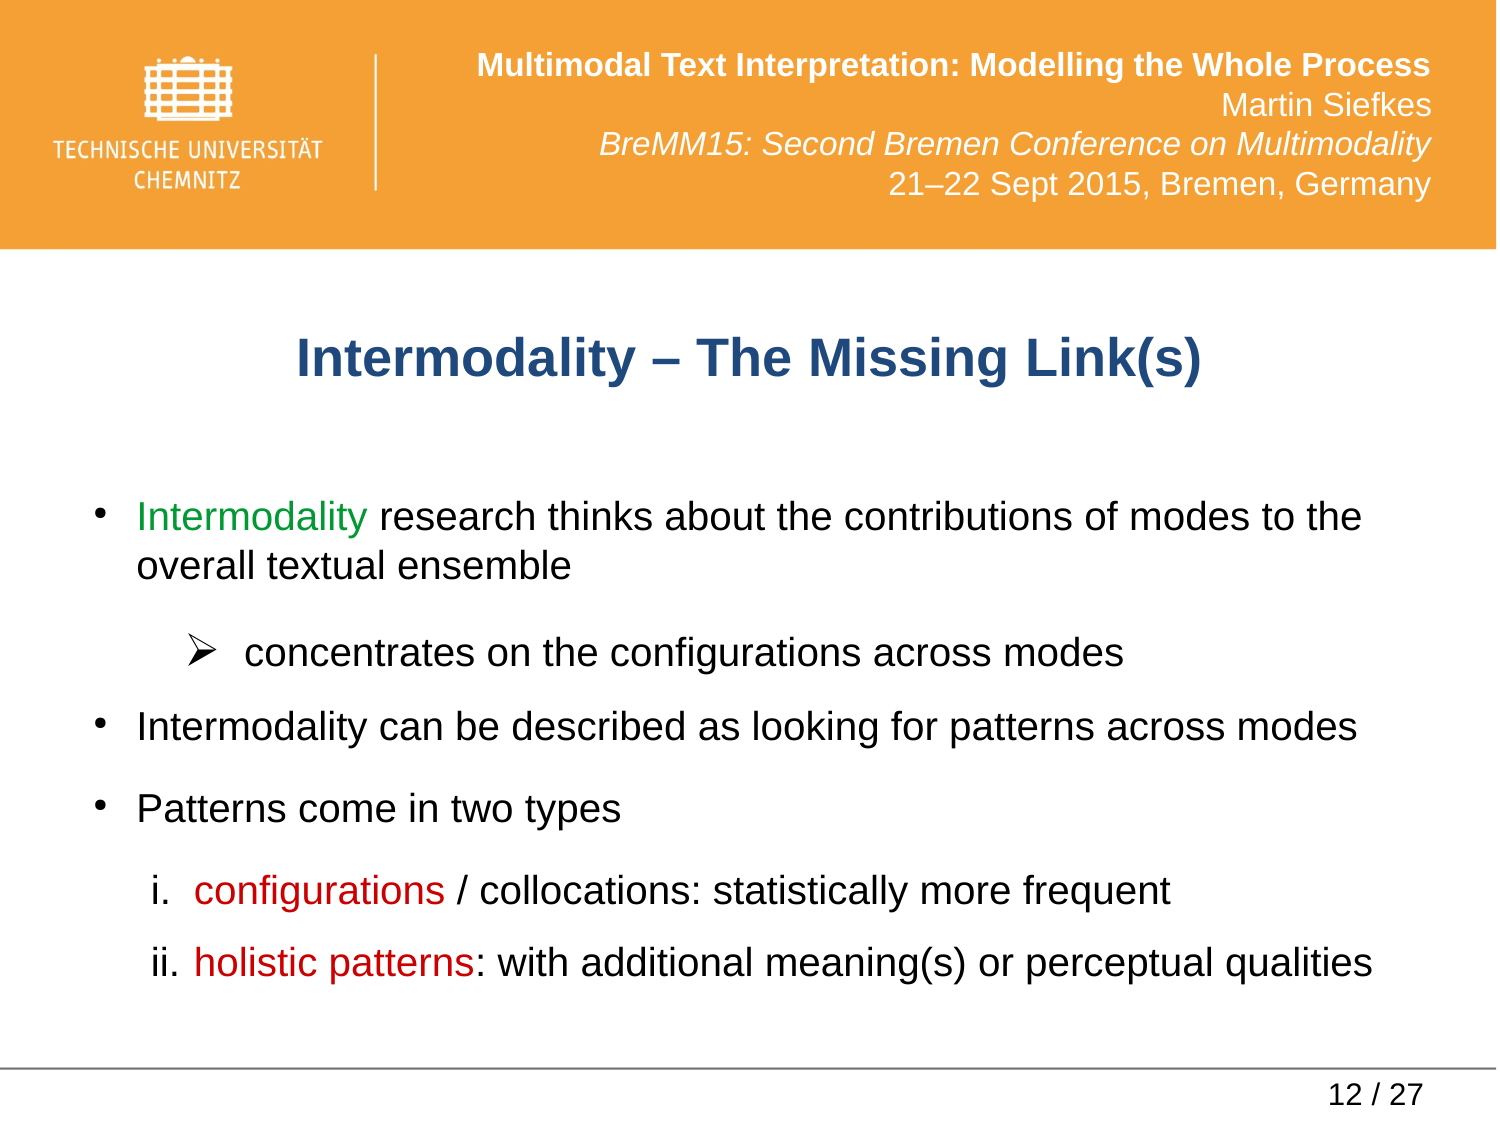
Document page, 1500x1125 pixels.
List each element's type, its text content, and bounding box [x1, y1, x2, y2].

picture [0, 0, 1497, 1125]
text_box Intermodality – The Missing Link(s) [59, 314, 1441, 449]
list [419, 45, 774, 197]
list Intermodality research thinks about the contributions of modes to the overall textual ensemble  concentrates on the configurations across modes Intermodality can be described as looking for patterns across modes Patterns come in two types configurations / collocations: statistically more frequent holistic patterns: with additional meaning(s) or perceptual qualities [79, 490, 1430, 999]
text_box <Foliennummer> / 27 [1162, 1069, 1500, 1120]
